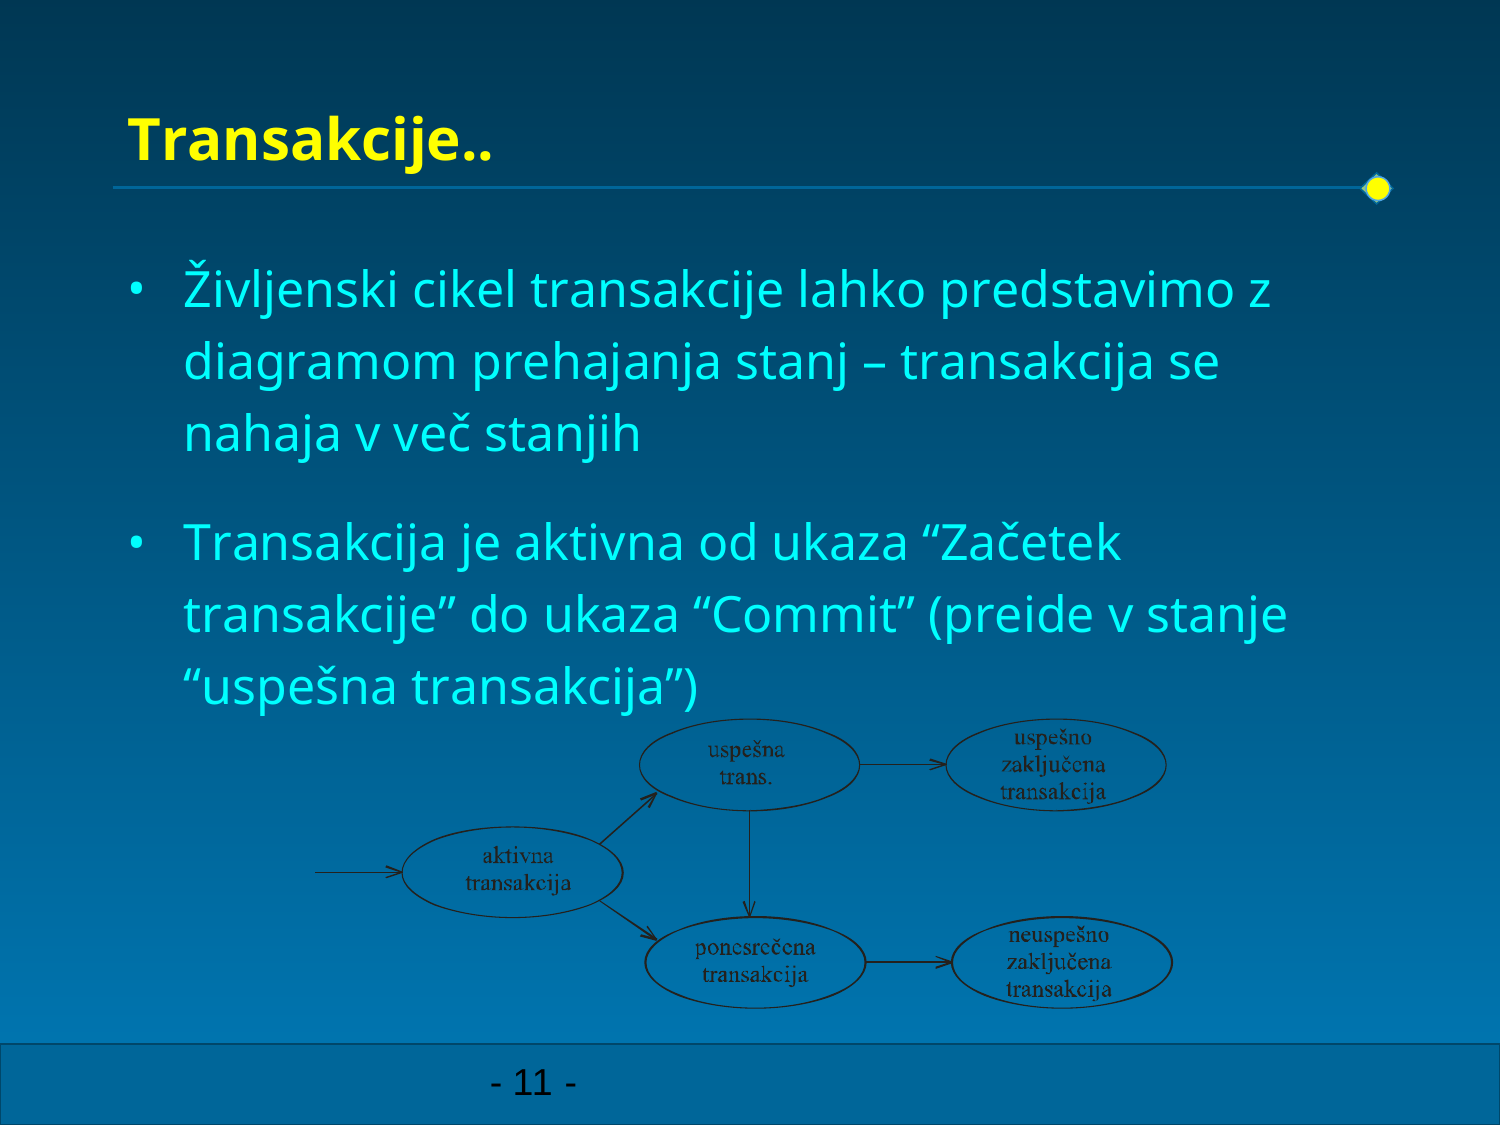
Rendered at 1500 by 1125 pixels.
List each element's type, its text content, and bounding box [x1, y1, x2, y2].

title Transakcije.. [112, 94, 1388, 181]
chart [312, 716, 1176, 1012]
list Življenski cikel transakcije lahko predstavimo z diagramom prehajanja stanj – transakcija se nahaja v več stanjih Transakcija je aktivna od ukaza “Začetek transakcije” do ukaza “Commit” (preide v stanje “uspešna transakcija”) [112, 237, 1388, 656]
